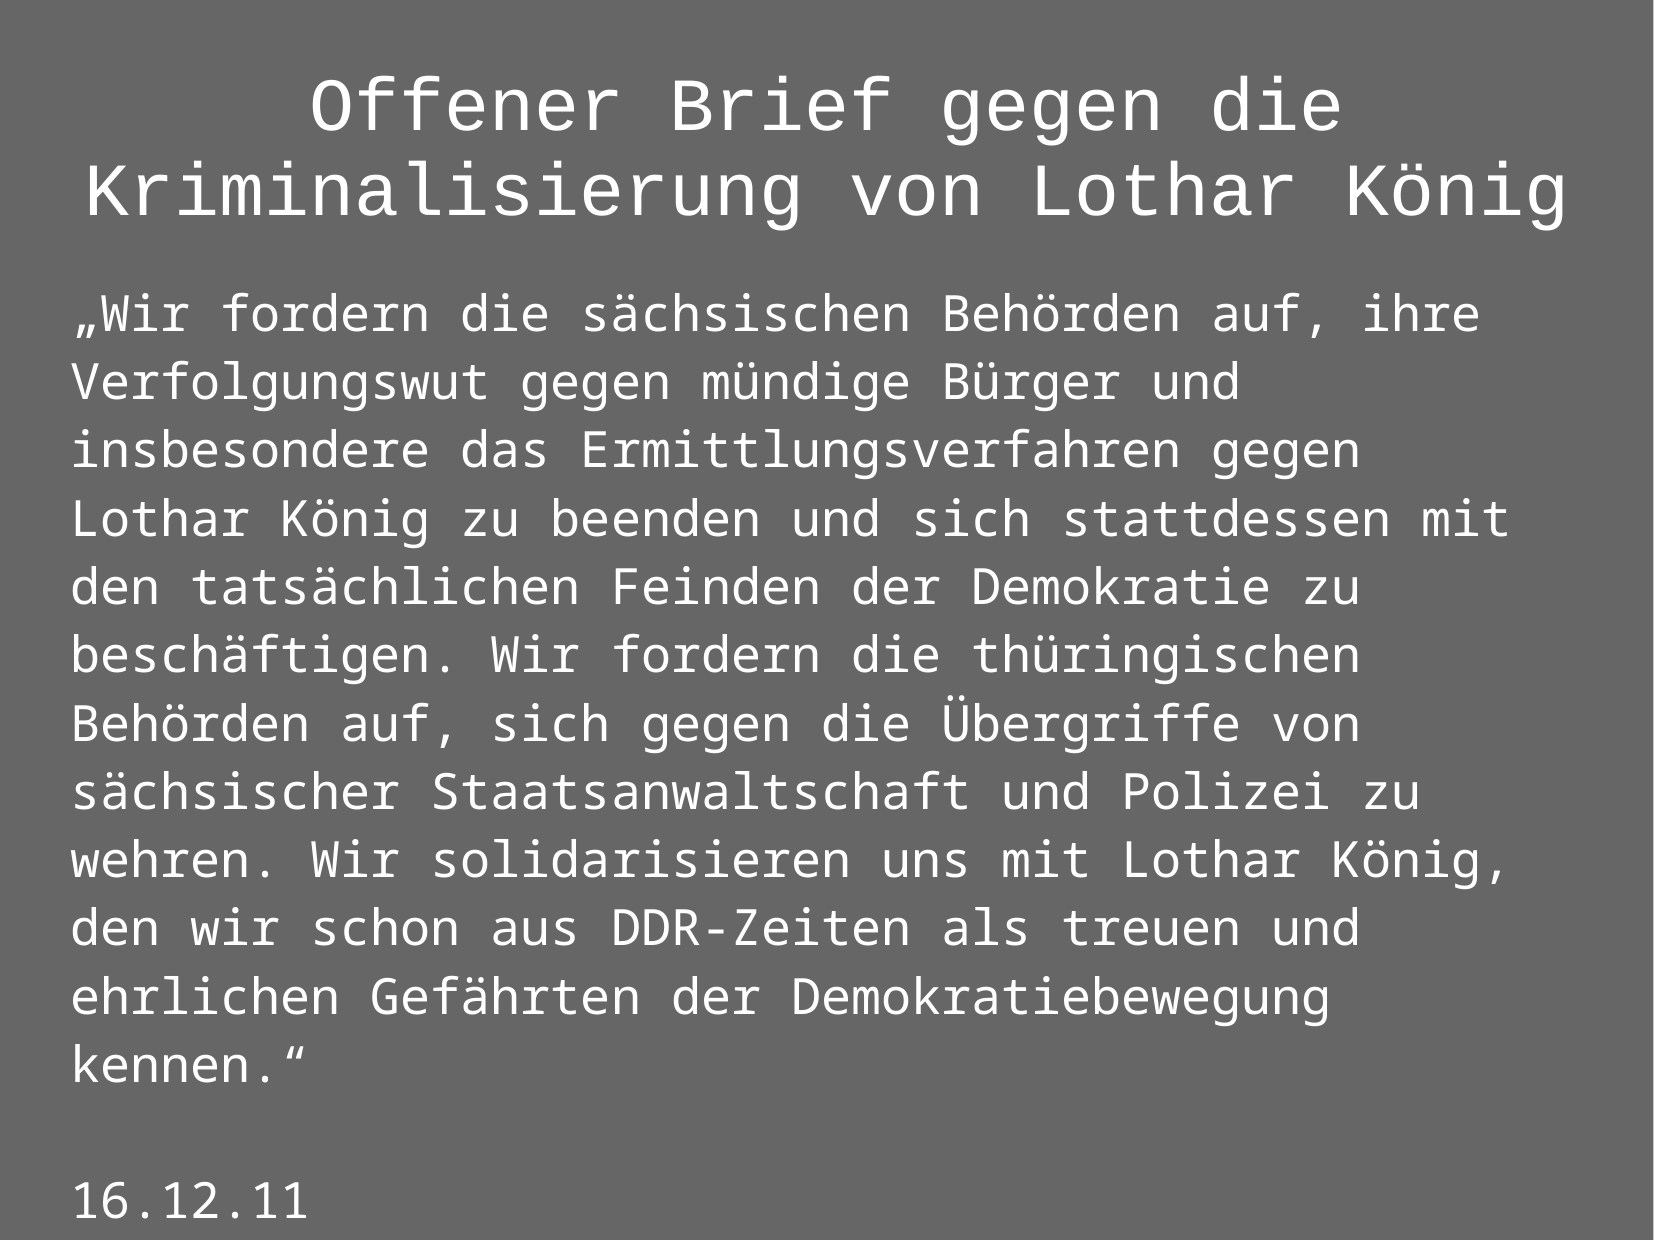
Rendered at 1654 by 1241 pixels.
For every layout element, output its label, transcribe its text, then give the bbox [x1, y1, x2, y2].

title Offener Brief gegen die Kriminalisierung von Lothar König [82, 49, 1571, 257]
subtitle „Wir fordern die sächsischen Behörden auf, ihre Verfolgungswut gegen mündige Bürger und insbesondere das Ermittlungsverfahren gegen Lothar König zu beenden und sich stattdessen mit den tatsächlichen Feinden der Demokratie zu beschäftigen. Wir fordern die thüringischen Behörden auf, sich gegen die Übergriffe von sächsischer Staatsanwaltschaft und Polizei zu wehren. Wir solidarisieren uns mit Lothar König, den wir schon aus DDR-Zeiten als treuen und ehrlichen Gefährten der Demokratiebewegung kennen.“ 16.12.11 [70, 353, 1560, 1158]
